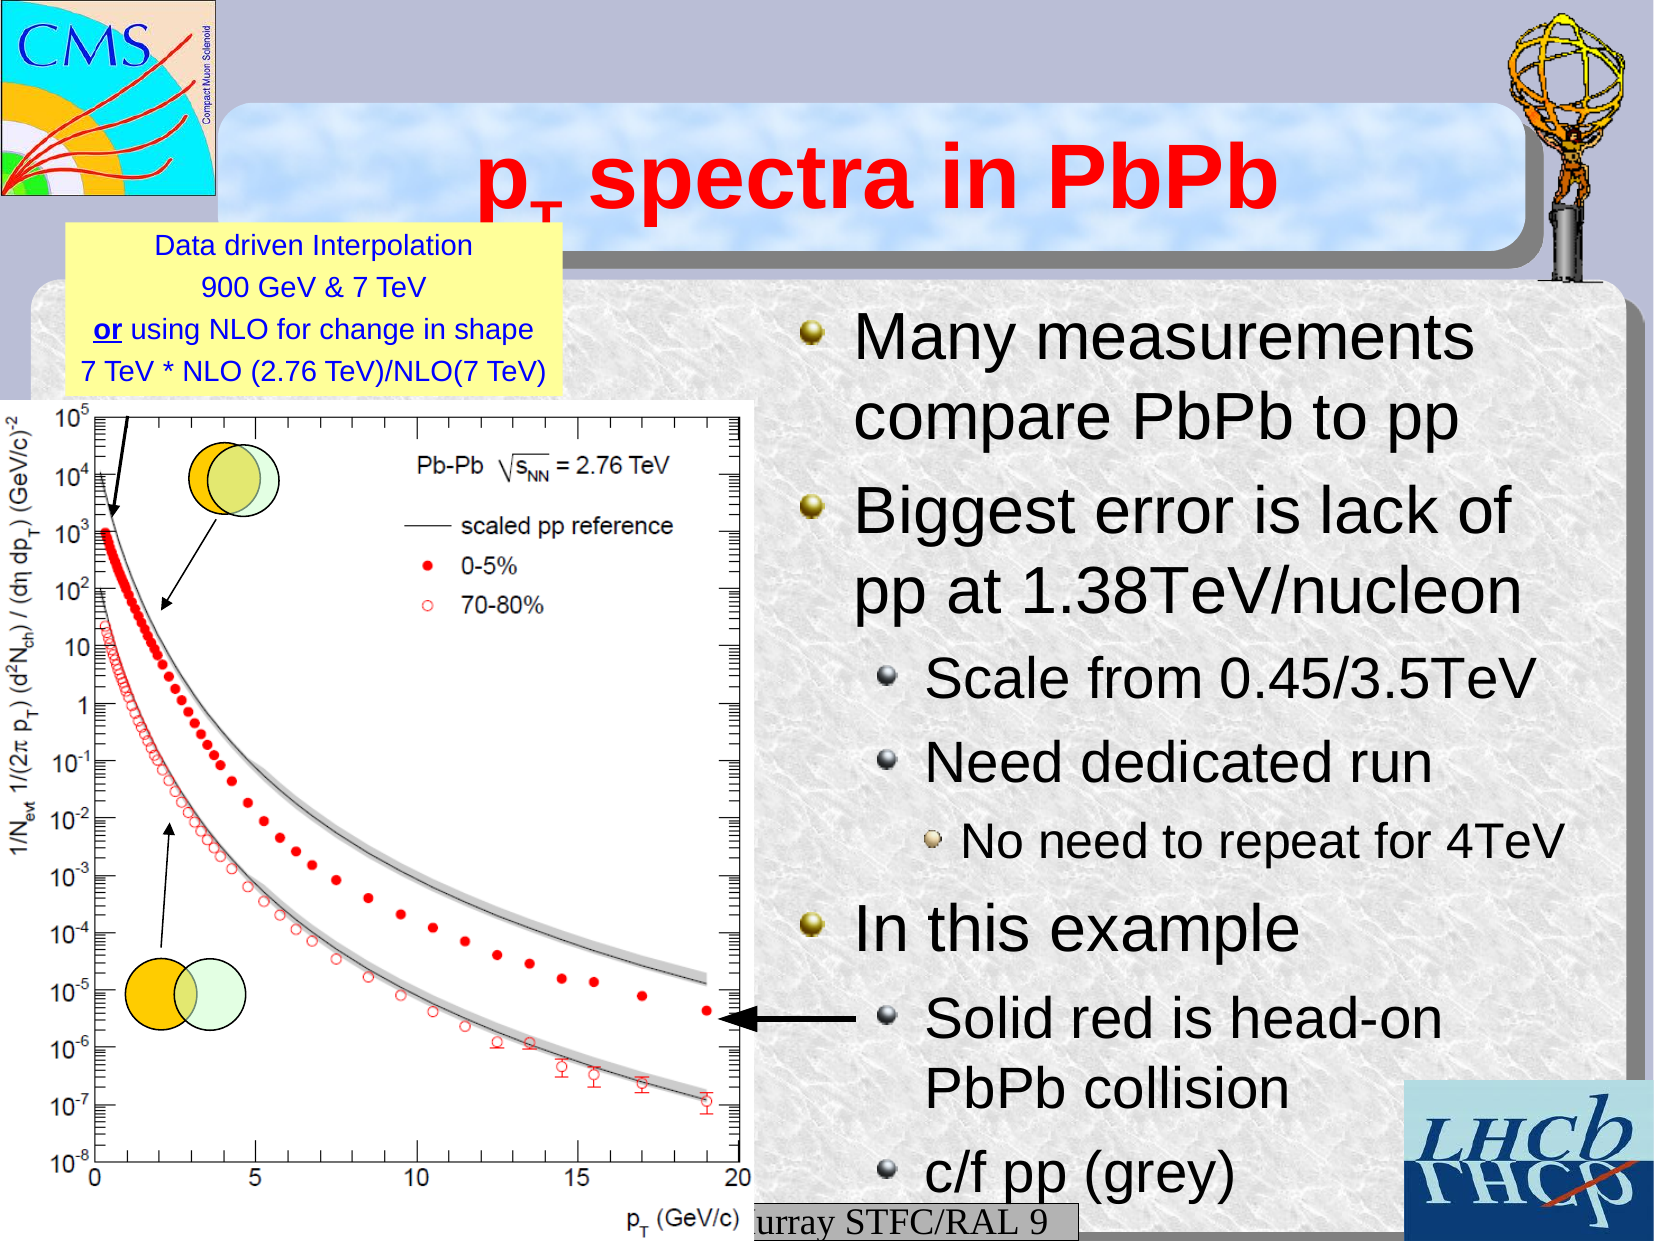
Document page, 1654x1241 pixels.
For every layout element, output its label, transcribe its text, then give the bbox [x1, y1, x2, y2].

text_box [125, 958, 246, 1031]
text_box [188, 442, 280, 517]
text_box Data driven Interpolation 900 GeV & 7 TeV or using NLO for change in shape 7 TeV * NLO (2.76 TeV)/NLO(7 TeV) [65, 222, 563, 396]
title pT spectra in PbPb [244, 112, 1512, 263]
picture [0, 0, 216, 196]
list Many measurements compare PbPb to pp Biggest error is lack of pp at 1.38TeV/nucleon Scale from 0.45/3.5TeV Need dedicated run No need to repeat for 4TeV In this example Solid red is head-on PbPb collision c/f pp (grey) [768, 285, 1588, 1212]
picture [0, 0, 1654, 1241]
